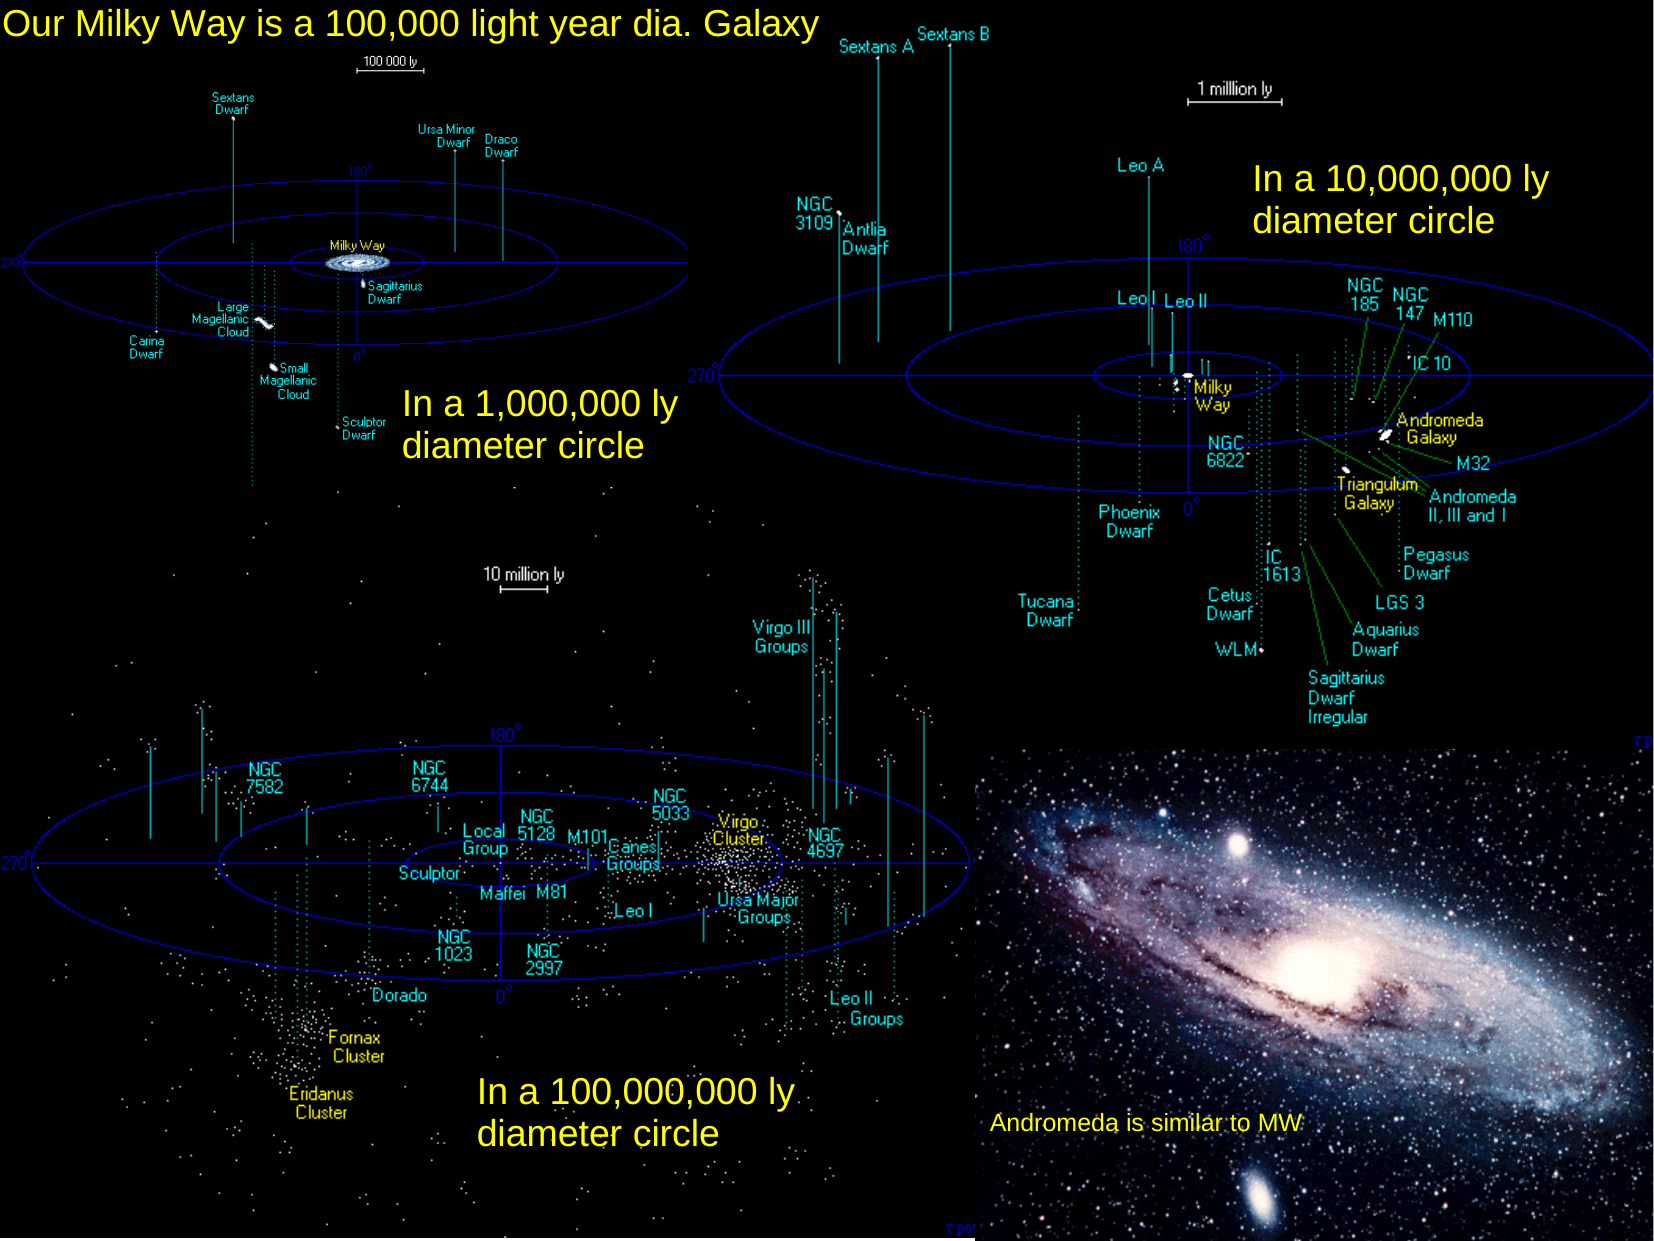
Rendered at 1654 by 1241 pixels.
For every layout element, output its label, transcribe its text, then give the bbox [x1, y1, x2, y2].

text_box In a 10,000,000 ly diameter circle [1237, 150, 1635, 249]
picture [0, 0, 1654, 1241]
text_box Andromeda is similar to MW [975, 1101, 1338, 1163]
text_box Our Milky Way is a 100,000 light year dia. Galaxy [0, 0, 876, 62]
text_box In a 100,000,000 ly diameter circle [462, 1063, 826, 1163]
text_box In a 1,000,000 ly diameter circle [387, 375, 751, 474]
